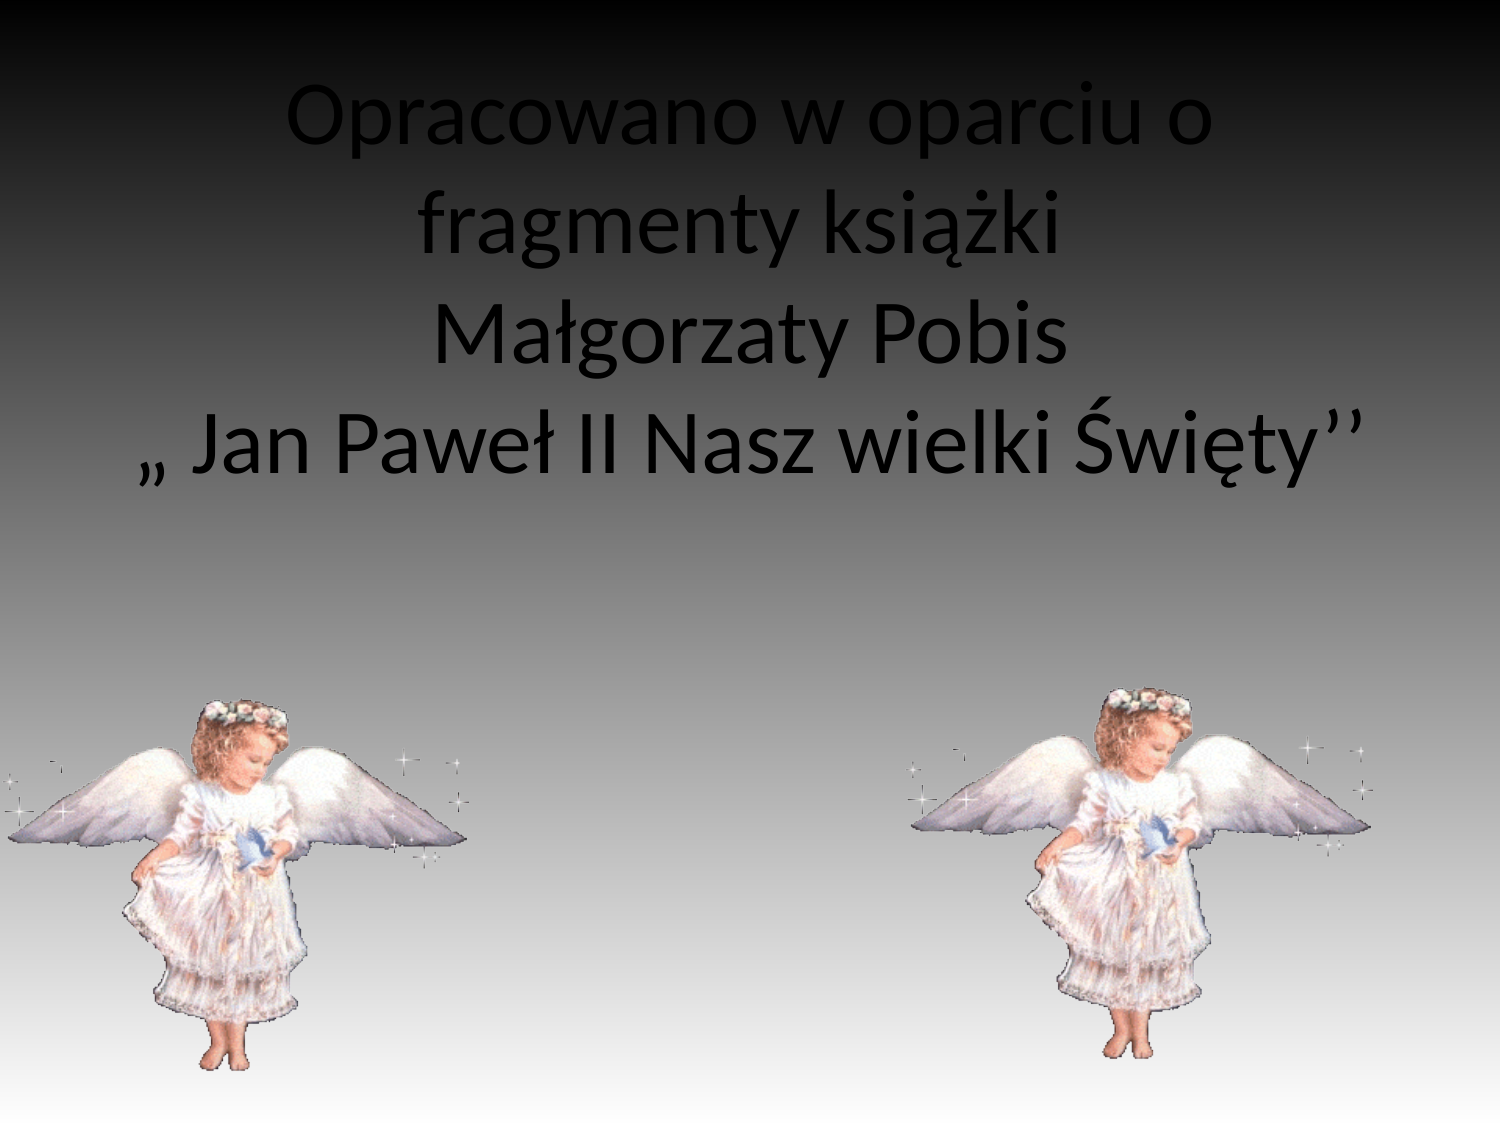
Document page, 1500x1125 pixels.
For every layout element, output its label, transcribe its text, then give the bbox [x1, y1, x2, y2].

title Opracowano w oparciu o fragmenty książki Małgorzaty Pobis „ Jan Paweł II Nasz wielki Święty’’ [76, 45, 1425, 906]
picture [0, 692, 469, 1076]
picture [903, 680, 1373, 1064]
